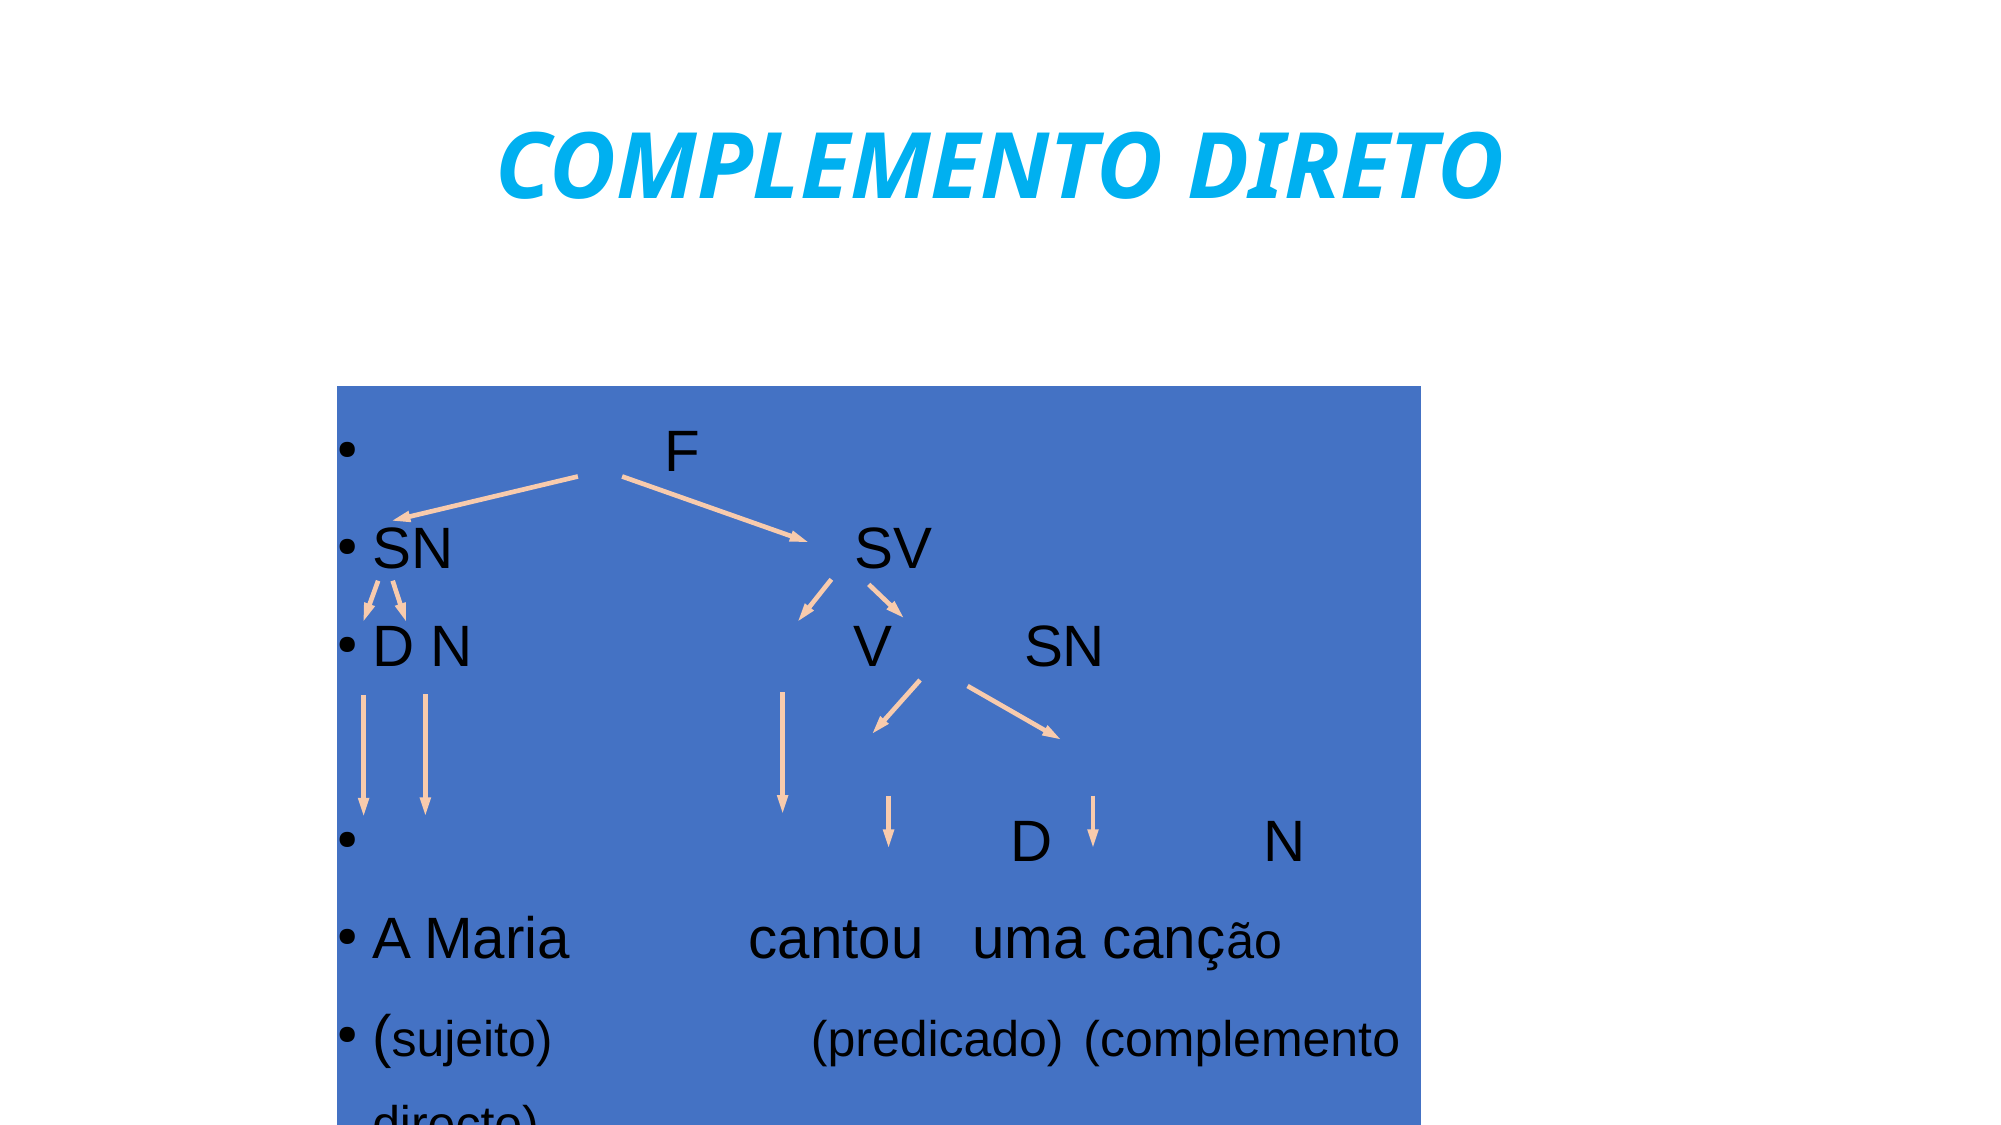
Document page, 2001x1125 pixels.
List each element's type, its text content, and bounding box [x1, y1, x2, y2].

list [137, 299, 1863, 1014]
table_header F SN SV D N V SN D N A Maria cantou uma canção (sujeito) (predicado) (complemento directo) [337, 386, 1421, 1125]
title COMPLEMENTO DIRETO [137, 59, 1863, 278]
